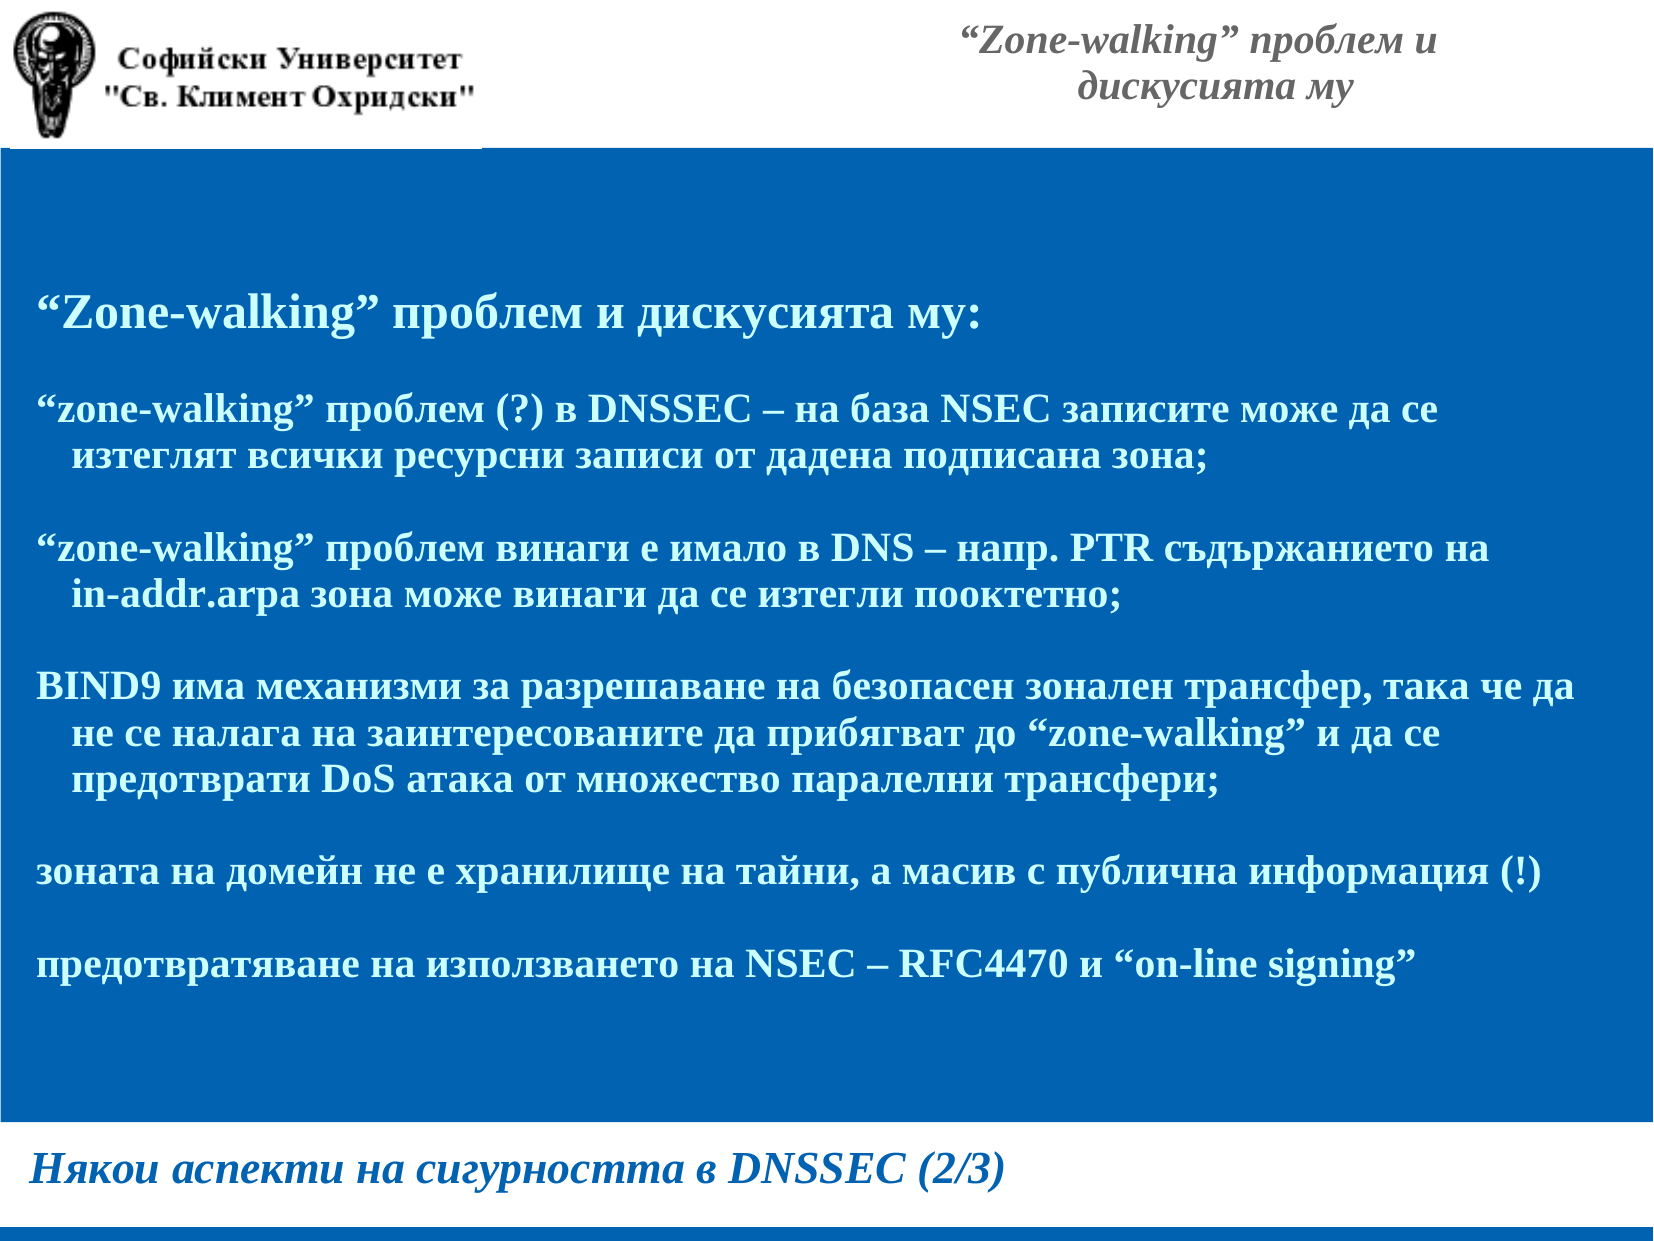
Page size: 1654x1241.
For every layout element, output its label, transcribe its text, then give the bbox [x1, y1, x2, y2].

text_box Някои аспекти на сигурността в DNSSEC (2/3) [29, 1143, 1016, 1211]
title “Zone-walking” проблем и дискусията му [768, 0, 1652, 124]
picture [10, 0, 482, 149]
text_box “Zone-walking” проблем и дискусията му: “zone-walking” проблем (?) в DNSSEC – на база NSEC записите може да се изтеглят всички ресурсни записи от дадена подписана зона; “zone-walking” проблем винаги е имало в DNS – напр. PTR съдържанието на in-addr.arpa зона може винаги да се изтегли пооктетно; BIND9 има механизми за разрешаване на безопасен зонален трансфер, така че да не се налага на заинтересованите да прибягват до “zone-walking” и да се предотврати DoS атака от множество паралелни трансфери; зоната на домейн не е хранилище на тайни, а масив с публична информация (!) предотвратяване на използването на NSEC – RFC4470 и “on-line signing” [0, 147, 1653, 1123]
